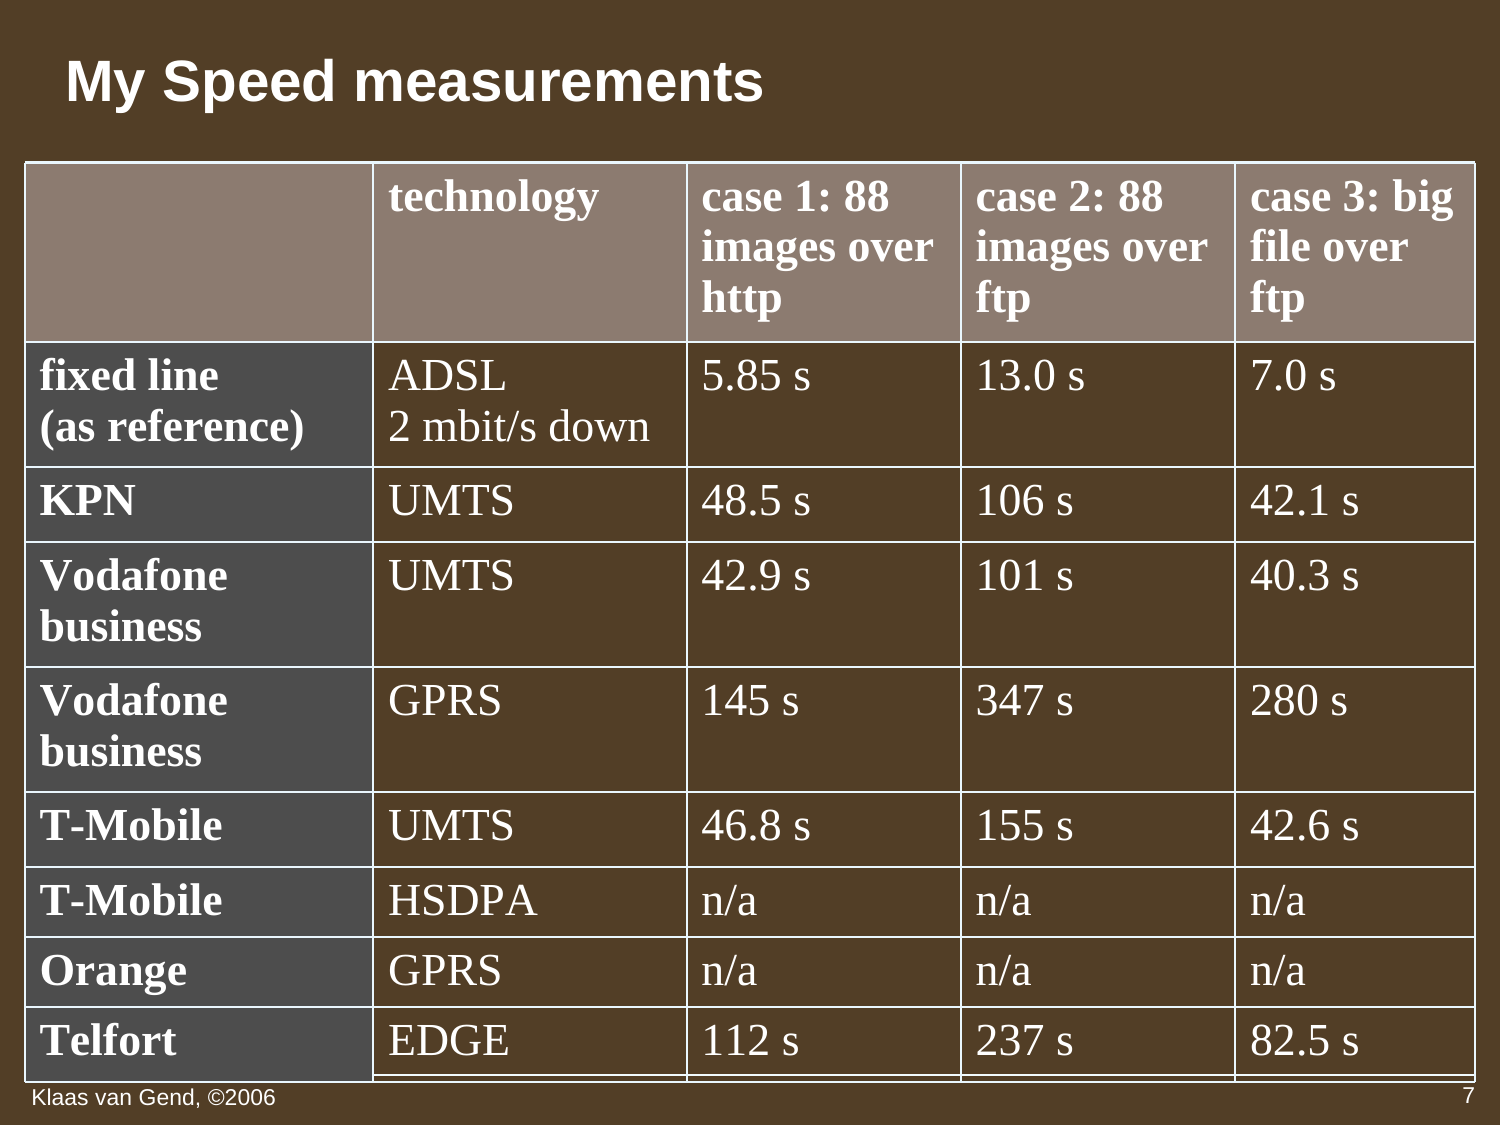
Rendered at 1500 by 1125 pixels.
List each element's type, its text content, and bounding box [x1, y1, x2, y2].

text_box n/a [962, 938, 1234, 1006]
text_box HSDPA [374, 868, 686, 936]
text_box KPN [26, 468, 372, 541]
text_box T-Mobile [26, 793, 372, 866]
text_box technology [374, 164, 686, 341]
text_box GPRS [374, 938, 686, 1006]
text_box Telfort [26, 1008, 372, 1081]
text_box case 2: 88 images over ftp [962, 164, 1234, 341]
title My Speed measurements [50, 24, 1226, 138]
text_box n/a [1236, 868, 1474, 936]
text_box n/a [1236, 938, 1474, 1006]
text_box 46.8 s [688, 793, 960, 866]
text_box ADSL 2 mbit/s down [374, 343, 686, 466]
text_box 82.5 s [1236, 1008, 1474, 1081]
text_box n/a [962, 868, 1234, 936]
text_box n/a [688, 868, 960, 936]
text_box fixed line (as reference) [26, 343, 372, 466]
text_box GPRS [374, 668, 686, 791]
text_box 7.0 s [1236, 343, 1474, 466]
text_box 5.85 s [688, 343, 960, 466]
text_box 145 s [688, 668, 960, 791]
text_box 280 s [1236, 668, 1474, 791]
text_box EDGE [374, 1008, 686, 1081]
text_box UMTS [374, 793, 686, 866]
text_box 40.3 s [1236, 543, 1474, 666]
text_box 42.9 s [688, 543, 960, 666]
text_box UMTS [374, 543, 686, 666]
text_box case 3: big file over ftp [1236, 164, 1474, 341]
text_box Orange [26, 938, 372, 1006]
text_box [26, 164, 372, 341]
text_box 155 s [962, 793, 1234, 866]
text_box n/a [688, 938, 960, 1006]
text_box 347 s [962, 668, 1234, 791]
text_box 42.1 s [1236, 468, 1474, 541]
text_box Vodafone business [26, 668, 372, 791]
text_box 42.6 s [1236, 793, 1474, 866]
text_box case 1: 88 images over http [688, 164, 960, 341]
text_box T-Mobile [26, 868, 372, 936]
text_box 106 s [962, 468, 1234, 541]
text_box UMTS [374, 468, 686, 541]
text_box 112 s [688, 1008, 960, 1081]
text_box 101 s [962, 543, 1234, 666]
text_box 48.5 s [688, 468, 960, 541]
text_box 13.0 s [962, 343, 1234, 466]
text_box 237 s [962, 1008, 1234, 1081]
text_box Vodafone business [26, 543, 372, 666]
